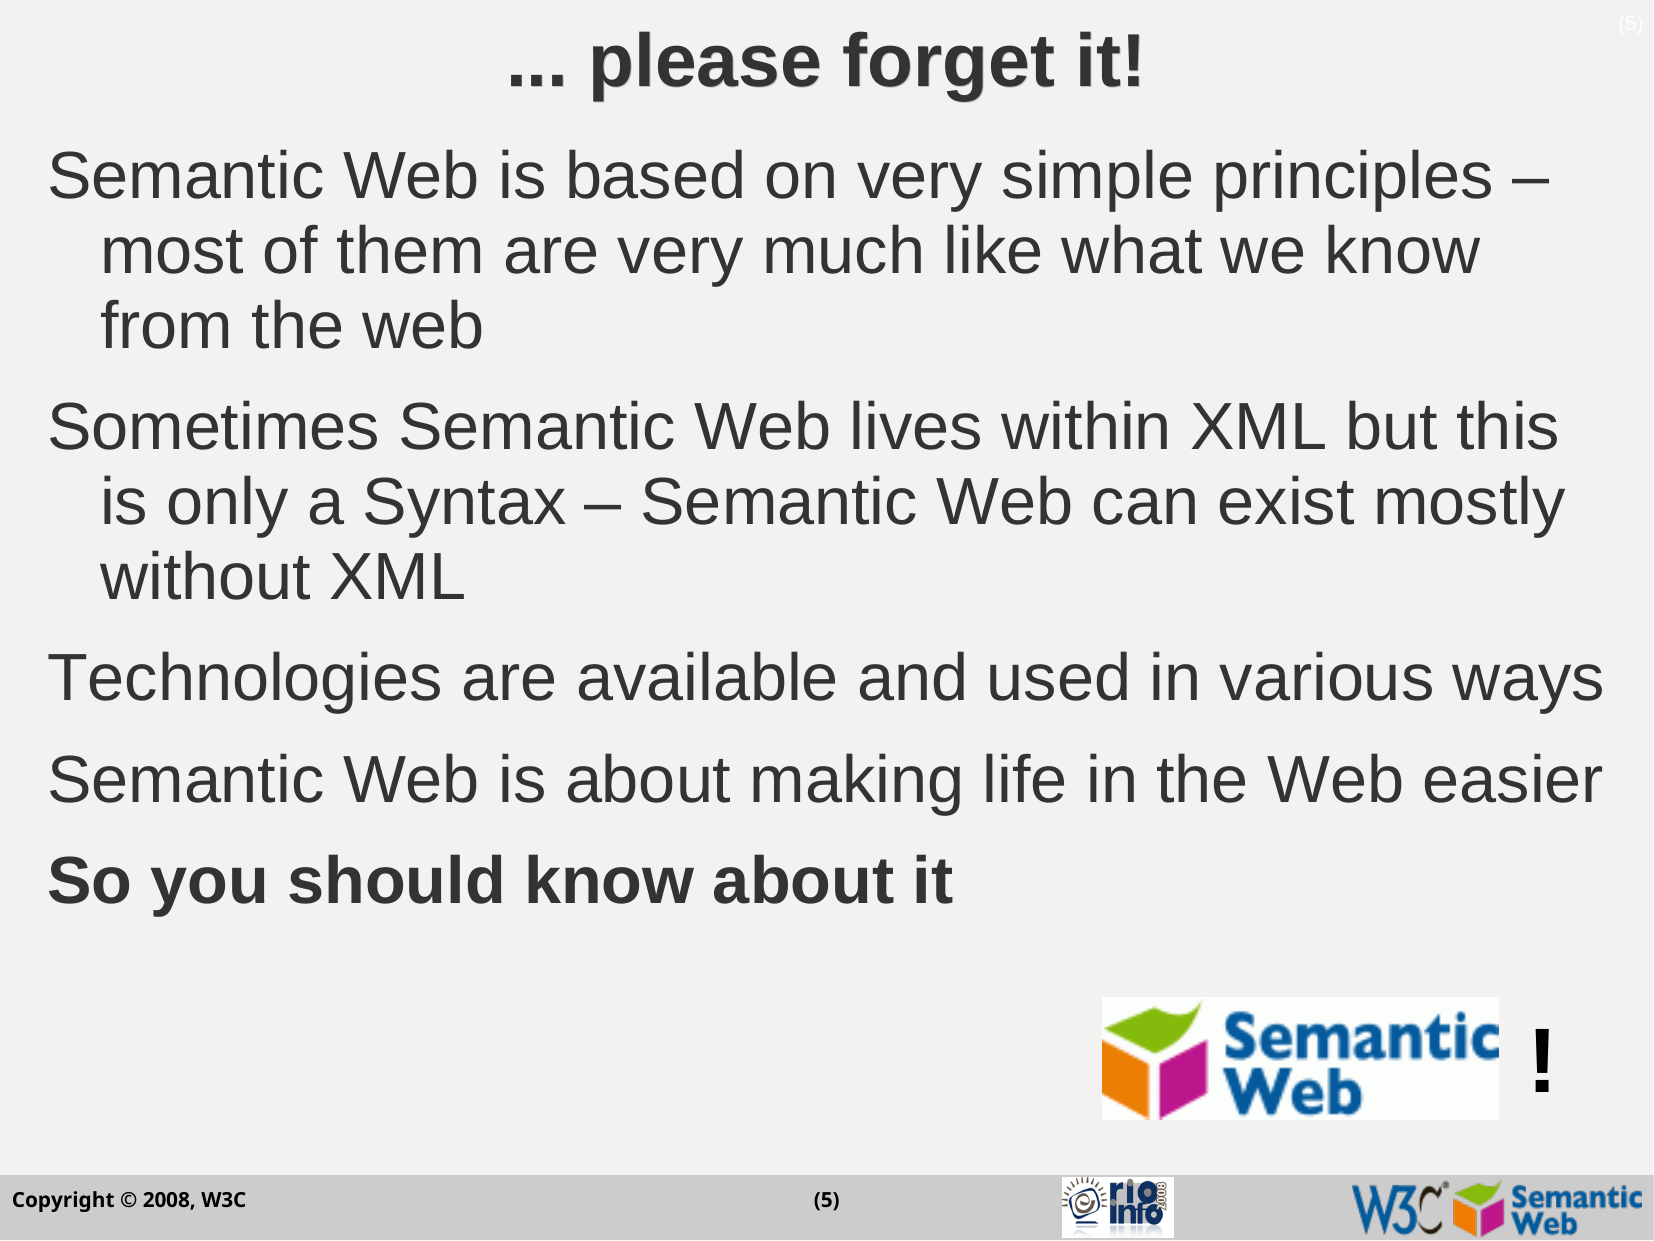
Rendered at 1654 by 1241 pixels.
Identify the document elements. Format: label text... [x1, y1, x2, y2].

text_box ! [1512, 1009, 1567, 1127]
picture [1352, 1178, 1642, 1237]
list Semantic Web is based on very simple principles – most of them are very much like what we know from the web Sometimes Semantic Web lives within XML but this is only a Syntax – Semantic Web can exist mostly without XML Technologies are available and used in various ways Semantic Web is about making life in the Web easier So you should know about it [29, 138, 1624, 1068]
picture [1102, 997, 1499, 1120]
title ... please forget it! [0, 0, 1654, 119]
picture [1062, 1177, 1174, 1238]
